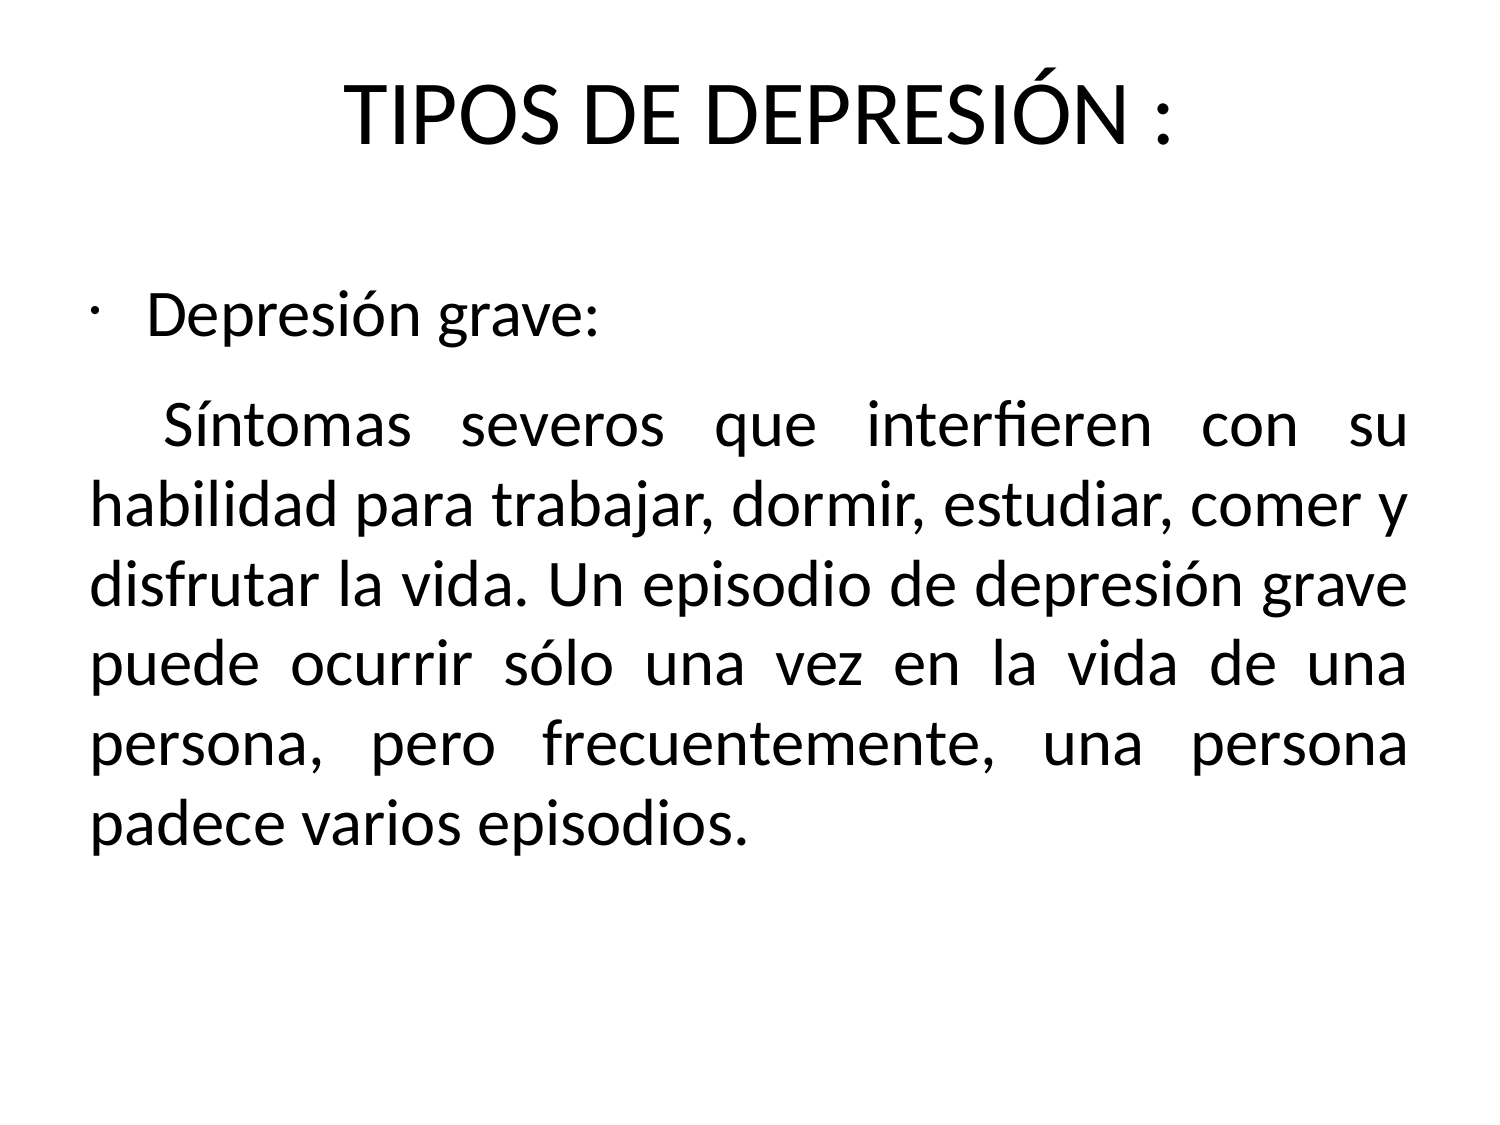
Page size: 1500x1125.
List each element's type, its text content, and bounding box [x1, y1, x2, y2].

list Depresión grave: Síntomas severos que interfieren con su habilidad para trabajar, dormir, estudiar, comer y disfrutar la vida. Un episodio de depresión grave puede ocurrir sólo una vez en la vida de una persona, pero frecuentemente, una persona padece varios episodios. [75, 262, 1425, 1005]
title TIPOS DE DEPRESIÓN : [75, 45, 1425, 233]
